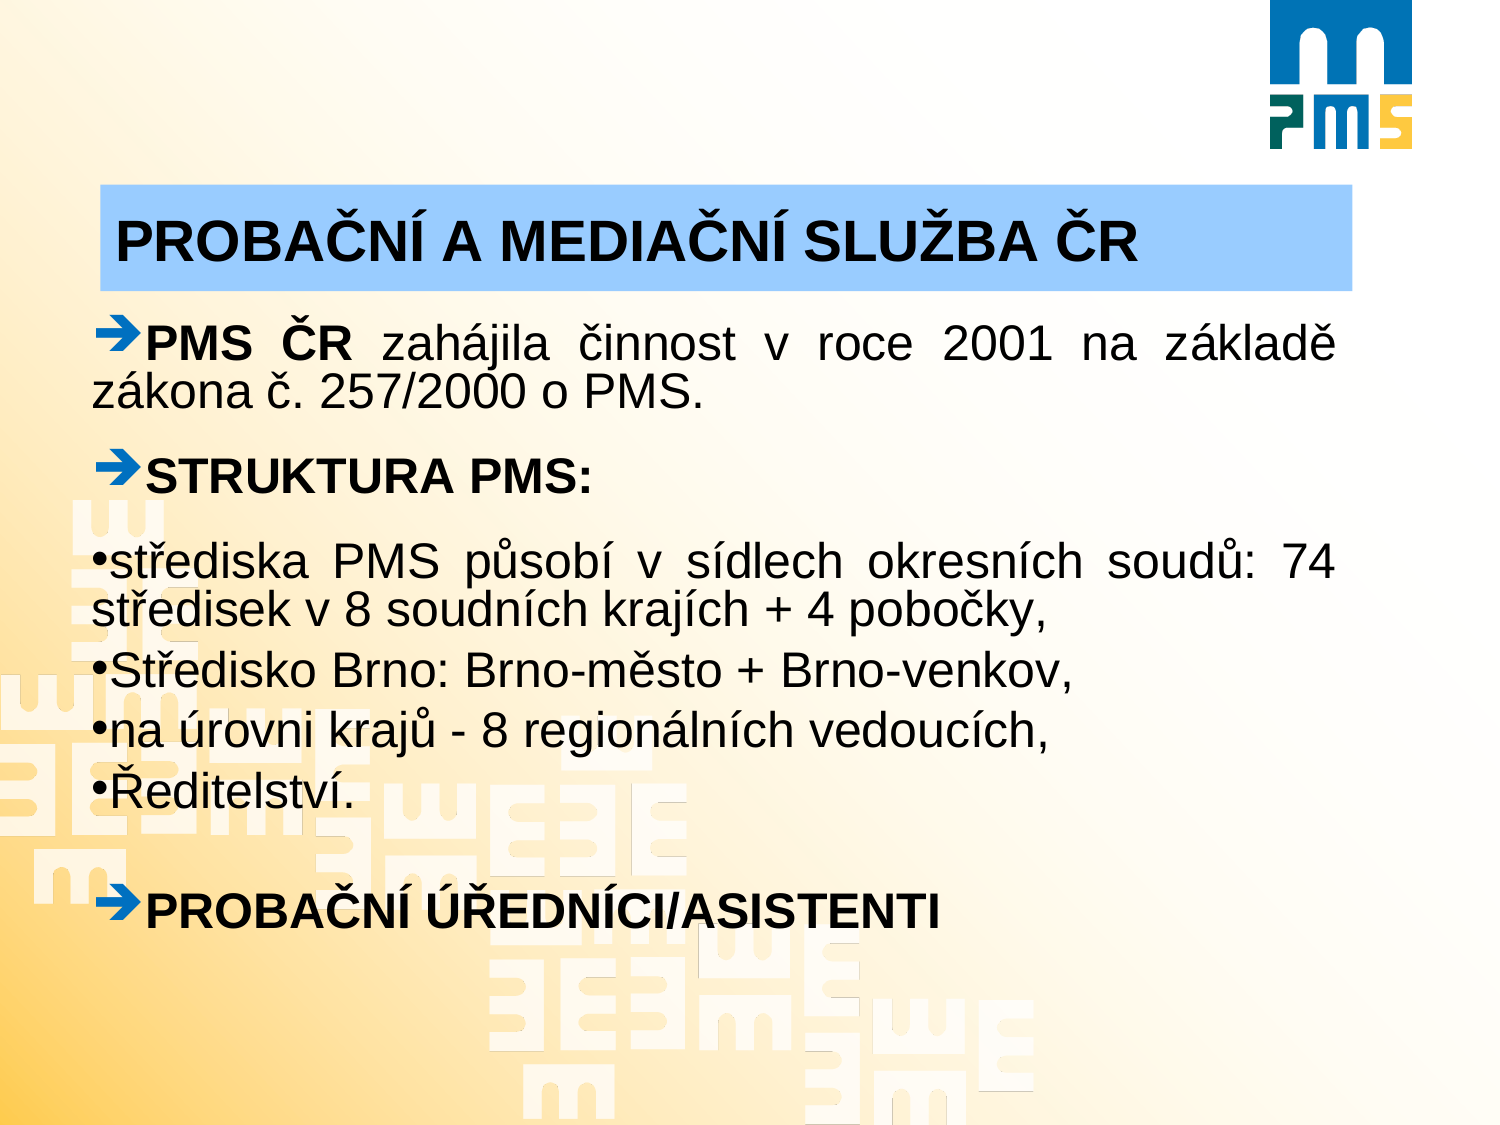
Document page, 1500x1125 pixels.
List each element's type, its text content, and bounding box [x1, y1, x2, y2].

title PROBAČNÍ A MEDIAČNÍ SLUŽBA ČR [100, 184, 1353, 292]
picture [0, 0, 1500, 1125]
subtitle PMS ČR zahájila činnost v roce 2001 na základě zákona č. 257/2000 o PMS. STRUKTURA PMS: střediska PMS působí v sídlech okresních soudů: 74 středisek v 8 soudních krajích + 4 pobočky, Středisko Brno: Brno-město + Brno-venkov, na úrovni krajů - 8 regionálních vedoucích, Ředitelství. PROBAČNÍ ÚŘEDNÍCI/ASISTENTI [76, 314, 1353, 1024]
